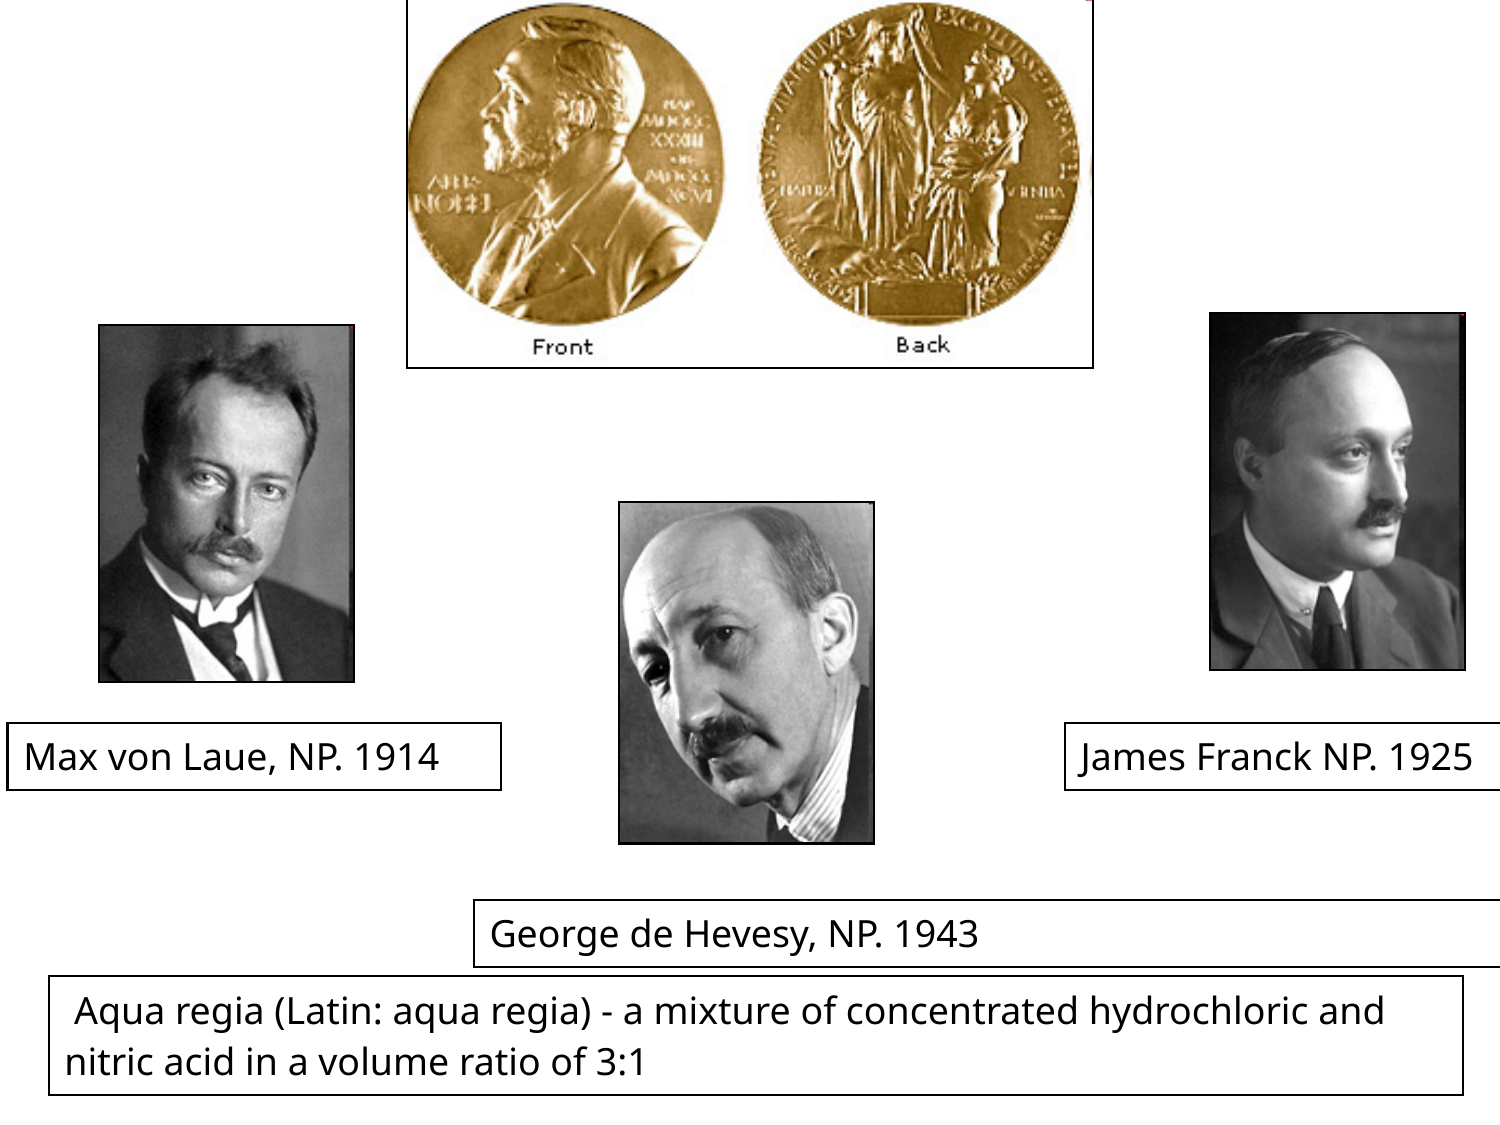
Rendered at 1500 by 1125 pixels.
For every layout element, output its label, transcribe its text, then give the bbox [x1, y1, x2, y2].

text_box James Franck NP. 1925 [1064, 722, 1500, 782]
picture [620, 503, 874, 843]
picture [407, 0, 1093, 368]
text_box Aqua regia (Latin: aqua regia) - a mixture of concentrated hydrochloric and nitric acid in a volume ratio of 3:1 [48, 976, 1464, 1077]
text_box George de Hevesy, NP. 1943 [473, 899, 1500, 959]
picture [100, 326, 354, 681]
picture [1210, 314, 1464, 670]
text_box Max von Laue, NP. 1914 [7, 722, 501, 782]
